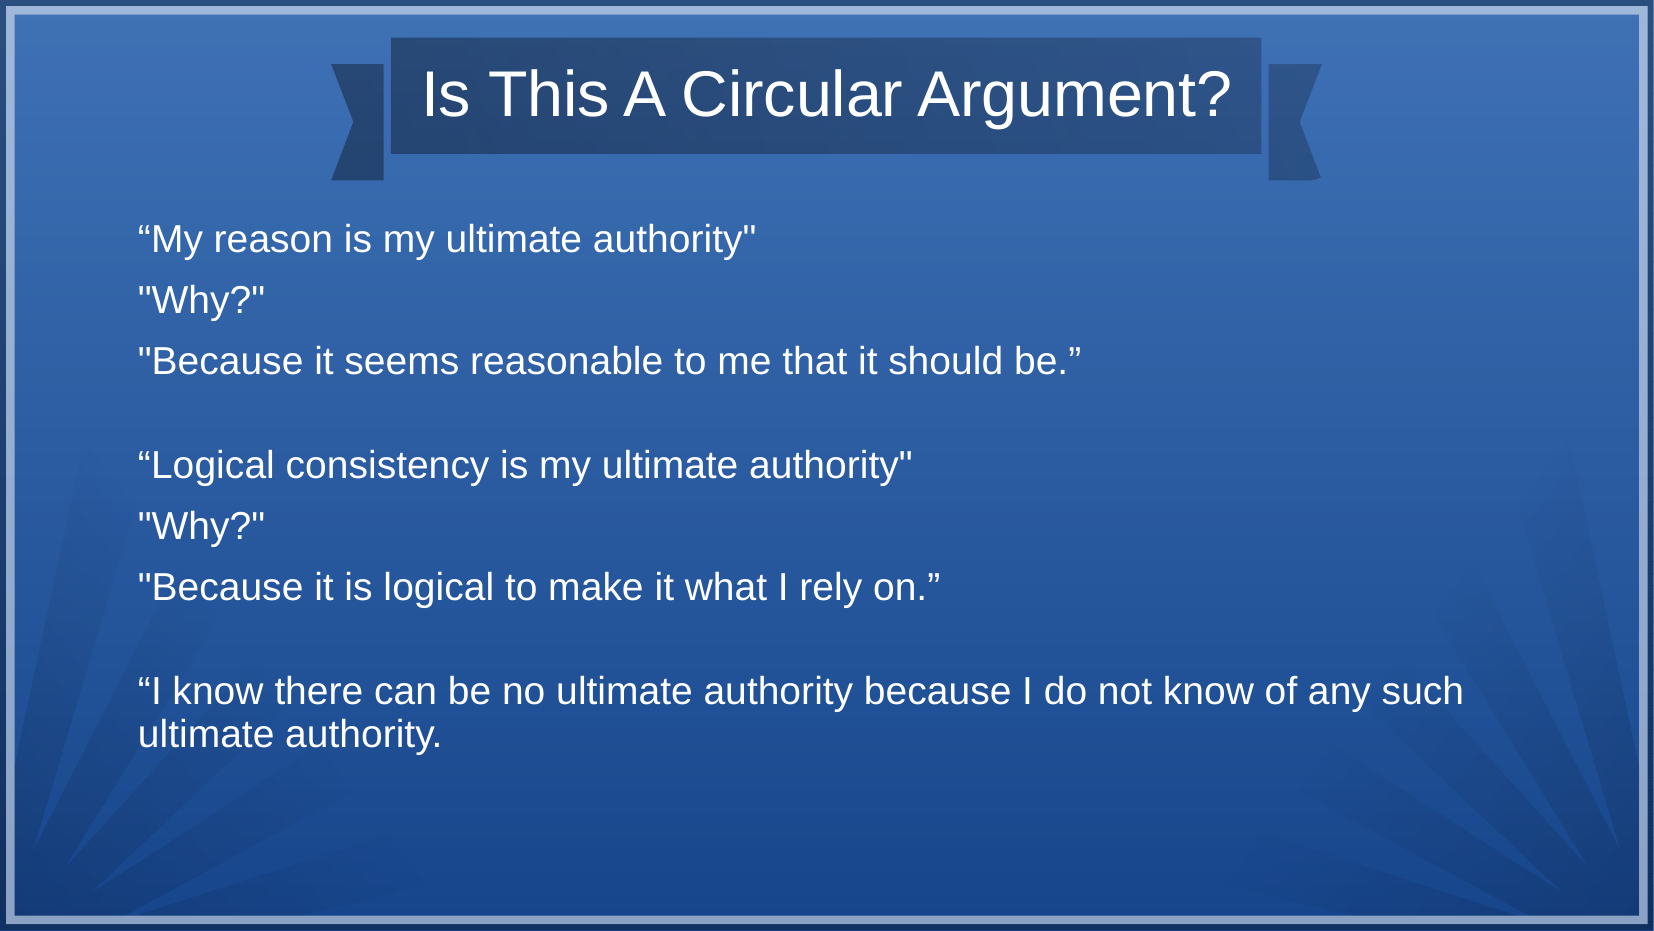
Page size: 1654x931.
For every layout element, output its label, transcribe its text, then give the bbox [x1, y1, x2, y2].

list “My reason is my ultimate authority" "Why?" "Because it seems reasonable to me that it should be.” “Logical consistency is my ultimate authority" "Why?" "Because it is logical to make it what I rely on.” “I know there can be no ultimate authority because I do not know of any such ultimate authority. [82, 217, 1571, 758]
title Is This A Circular Argument? [389, 35, 1264, 154]
